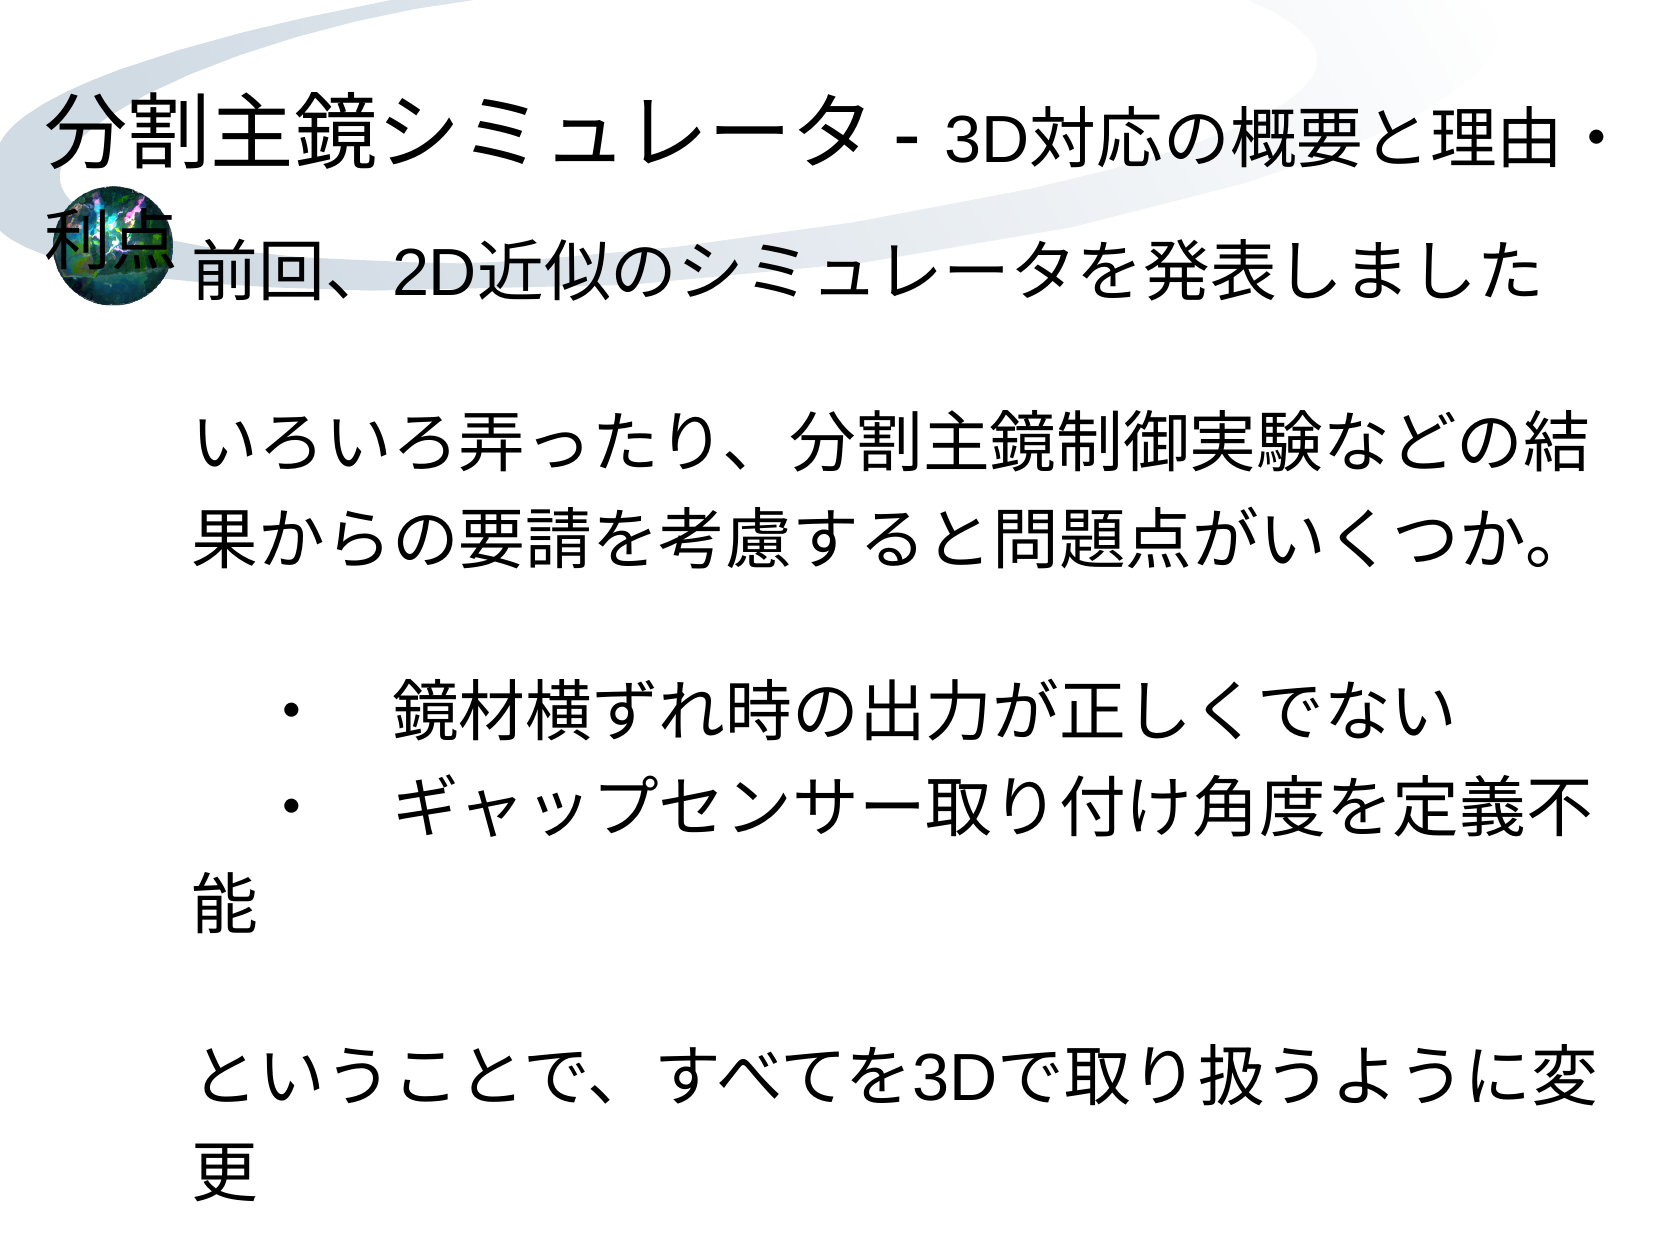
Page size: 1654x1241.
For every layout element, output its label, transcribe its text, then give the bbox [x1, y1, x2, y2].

picture [43, 175, 182, 314]
text_box 分割主鏡シミュレータ - 3D対応の概要と理由・利点 [29, 59, 1654, 167]
text_box 前回、2D近似のシミュレータを発表しました いろいろ弄ったり、分割主鏡制御実験などの結果からの要請を考慮すると問題点がいくつか。 ・ 鏡材横ずれ時の出力が正しくでない ・ ギャップセンサー取り付け角度を定義不能 ということで、すべてを3Dで取り扱うように変更 => 2D近似で無視されていた部分が判別された！ [177, 210, 1654, 984]
